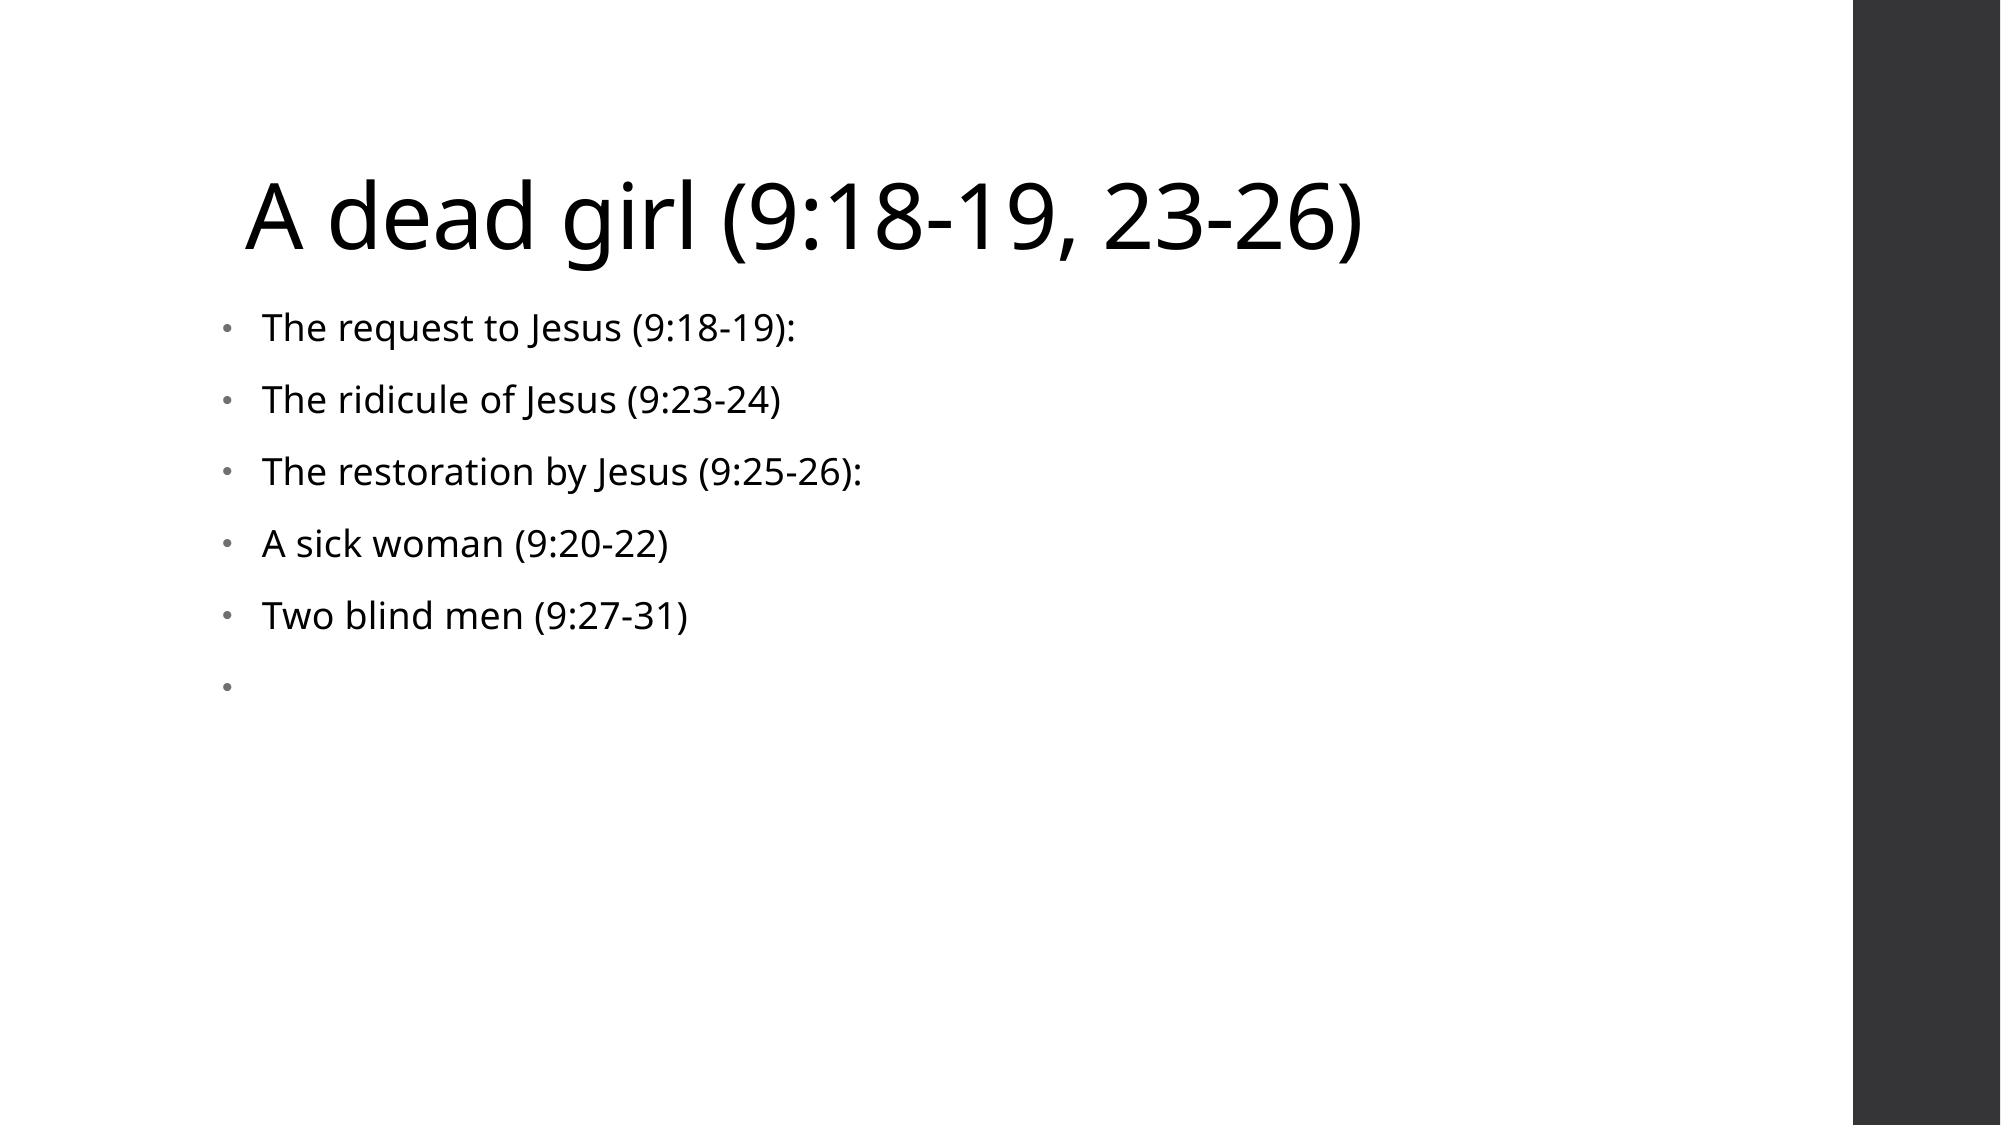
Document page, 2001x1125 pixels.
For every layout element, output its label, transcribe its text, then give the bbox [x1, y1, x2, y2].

title A dead girl (9:18-19, 23-26) [206, 60, 1797, 278]
list The request to Jesus (9:18-19): The ridicule of Jesus (9:23-24) The restoration by Jesus (9:25-26): A sick woman (9:20-22) Two blind men (9:27-31) [206, 299, 1617, 1014]
